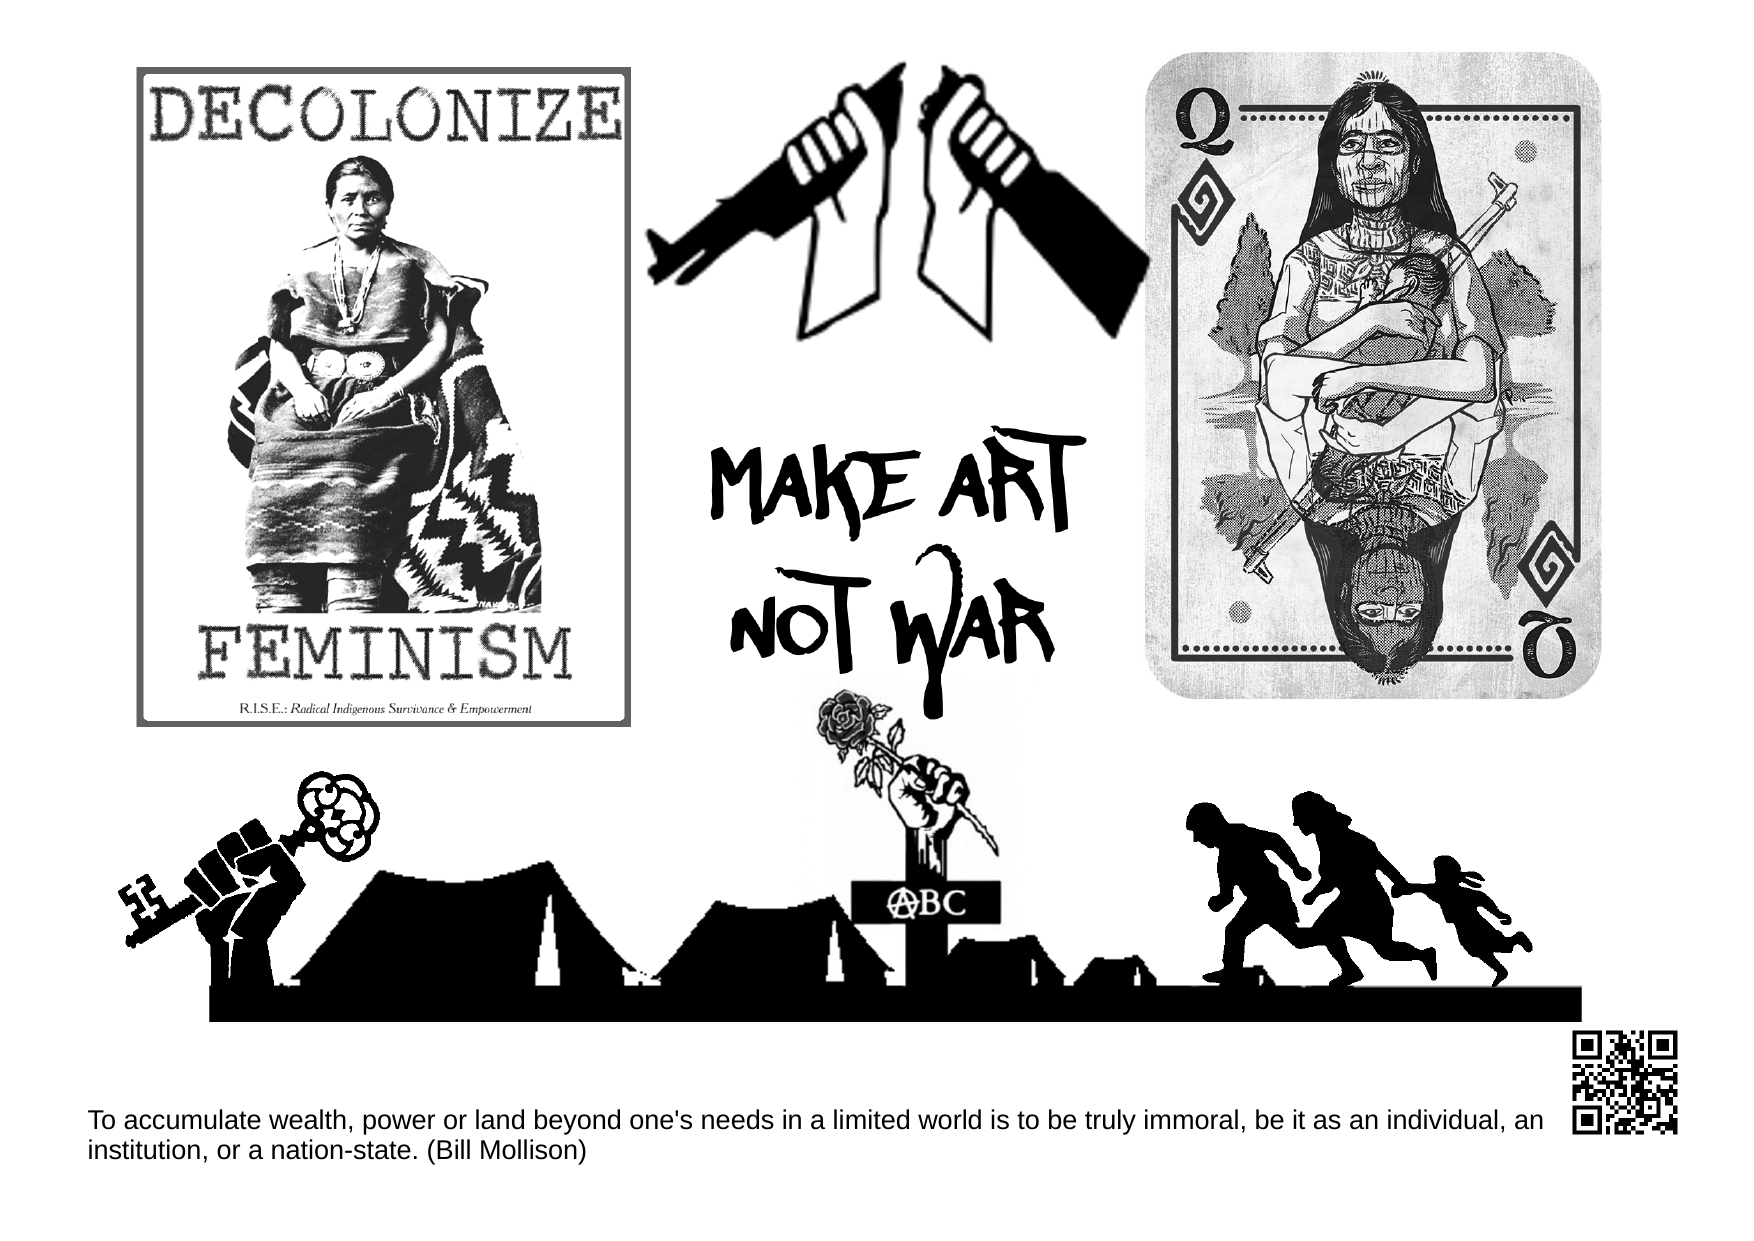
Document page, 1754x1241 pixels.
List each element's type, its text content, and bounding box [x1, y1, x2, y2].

title To accumulate wealth, power or land beyond one's needs in a limited world is to be truly immoral, be it as an individual, an institution, or a nation-state. (Bill Mollison) [87, 1062, 1579, 1166]
picture [102, 17, 1652, 1022]
picture [1565, 1023, 1685, 1142]
